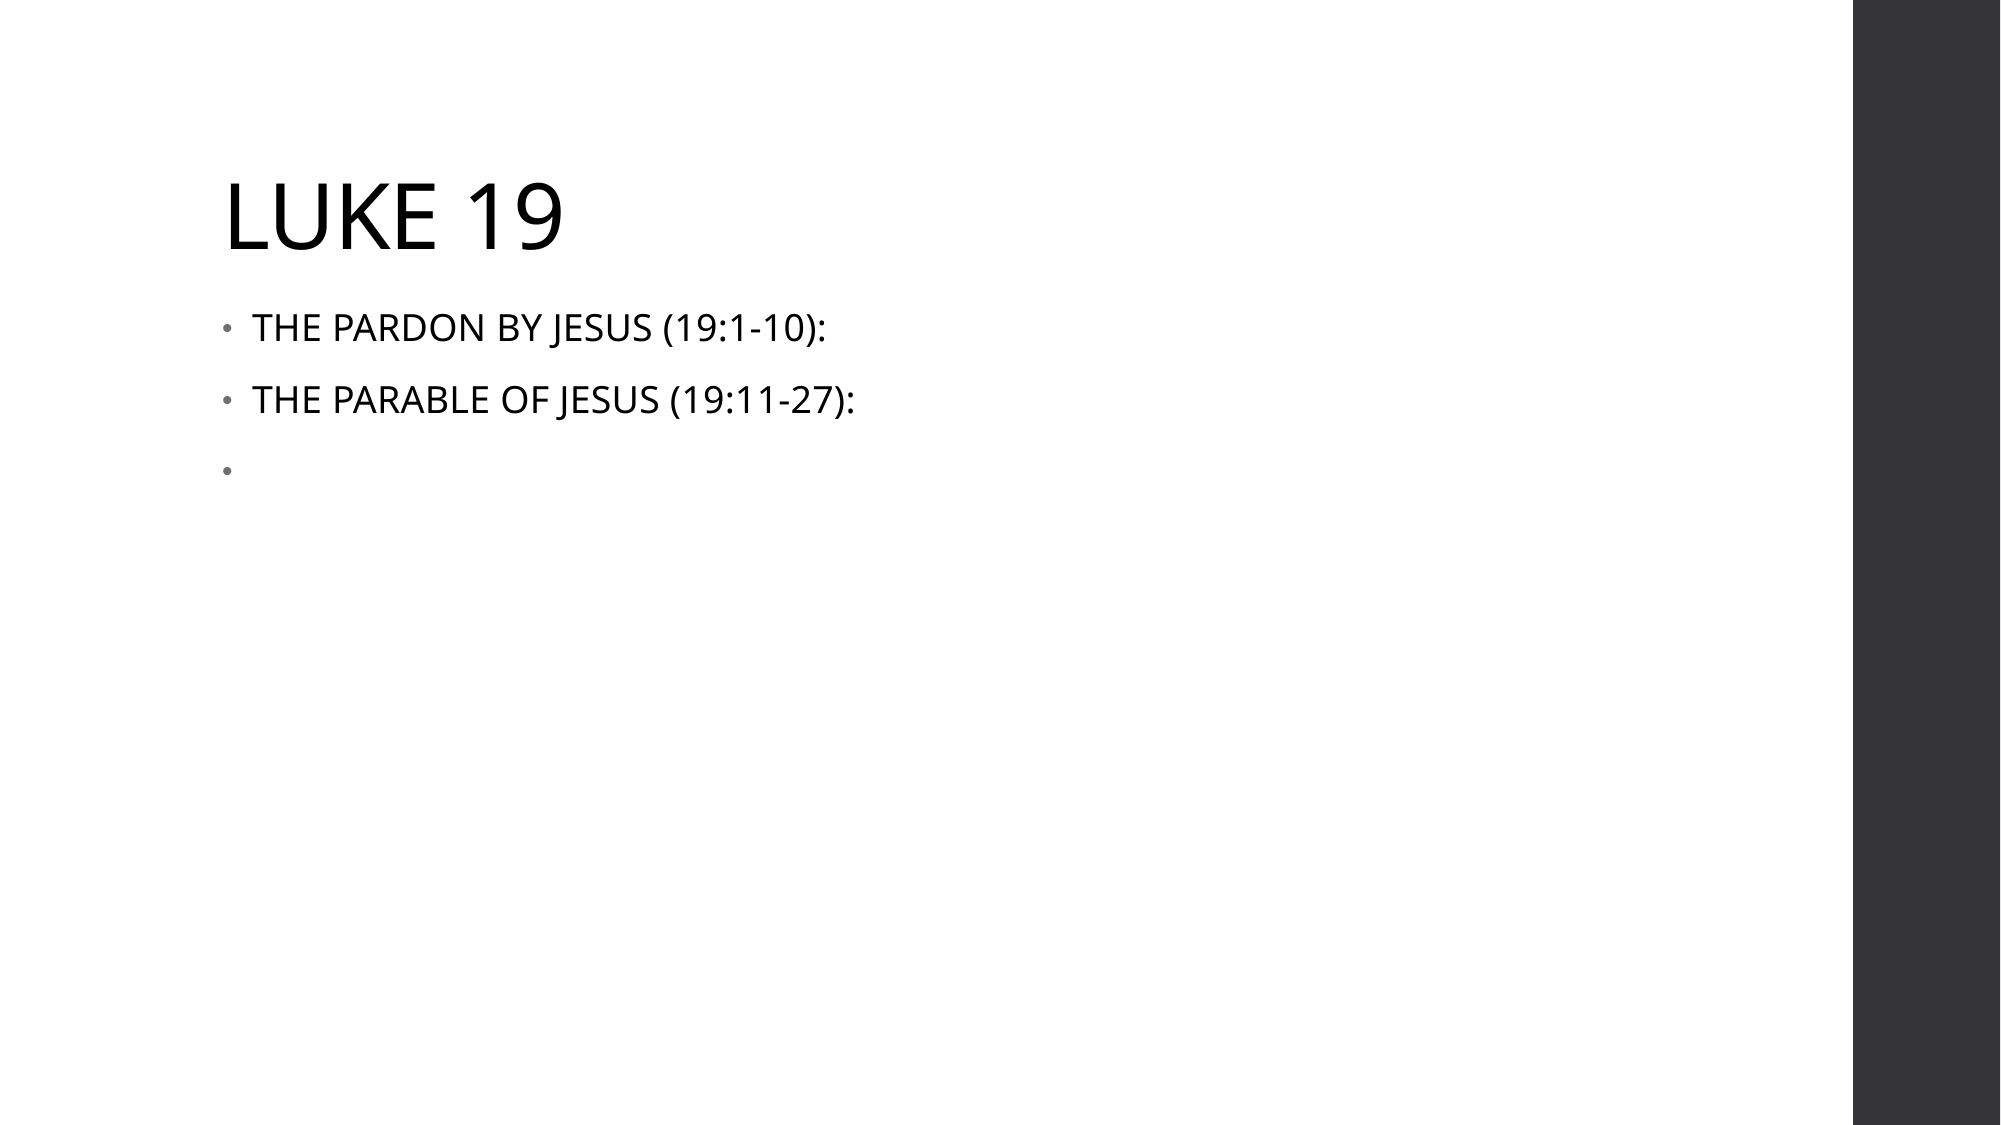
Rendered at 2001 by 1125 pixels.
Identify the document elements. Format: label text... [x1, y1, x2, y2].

list THE PARDON BY JESUS (19:1-10): THE PARABLE OF JESUS (19:11-27): [206, 299, 1617, 1014]
title LUKE 19 [206, 60, 1797, 278]
